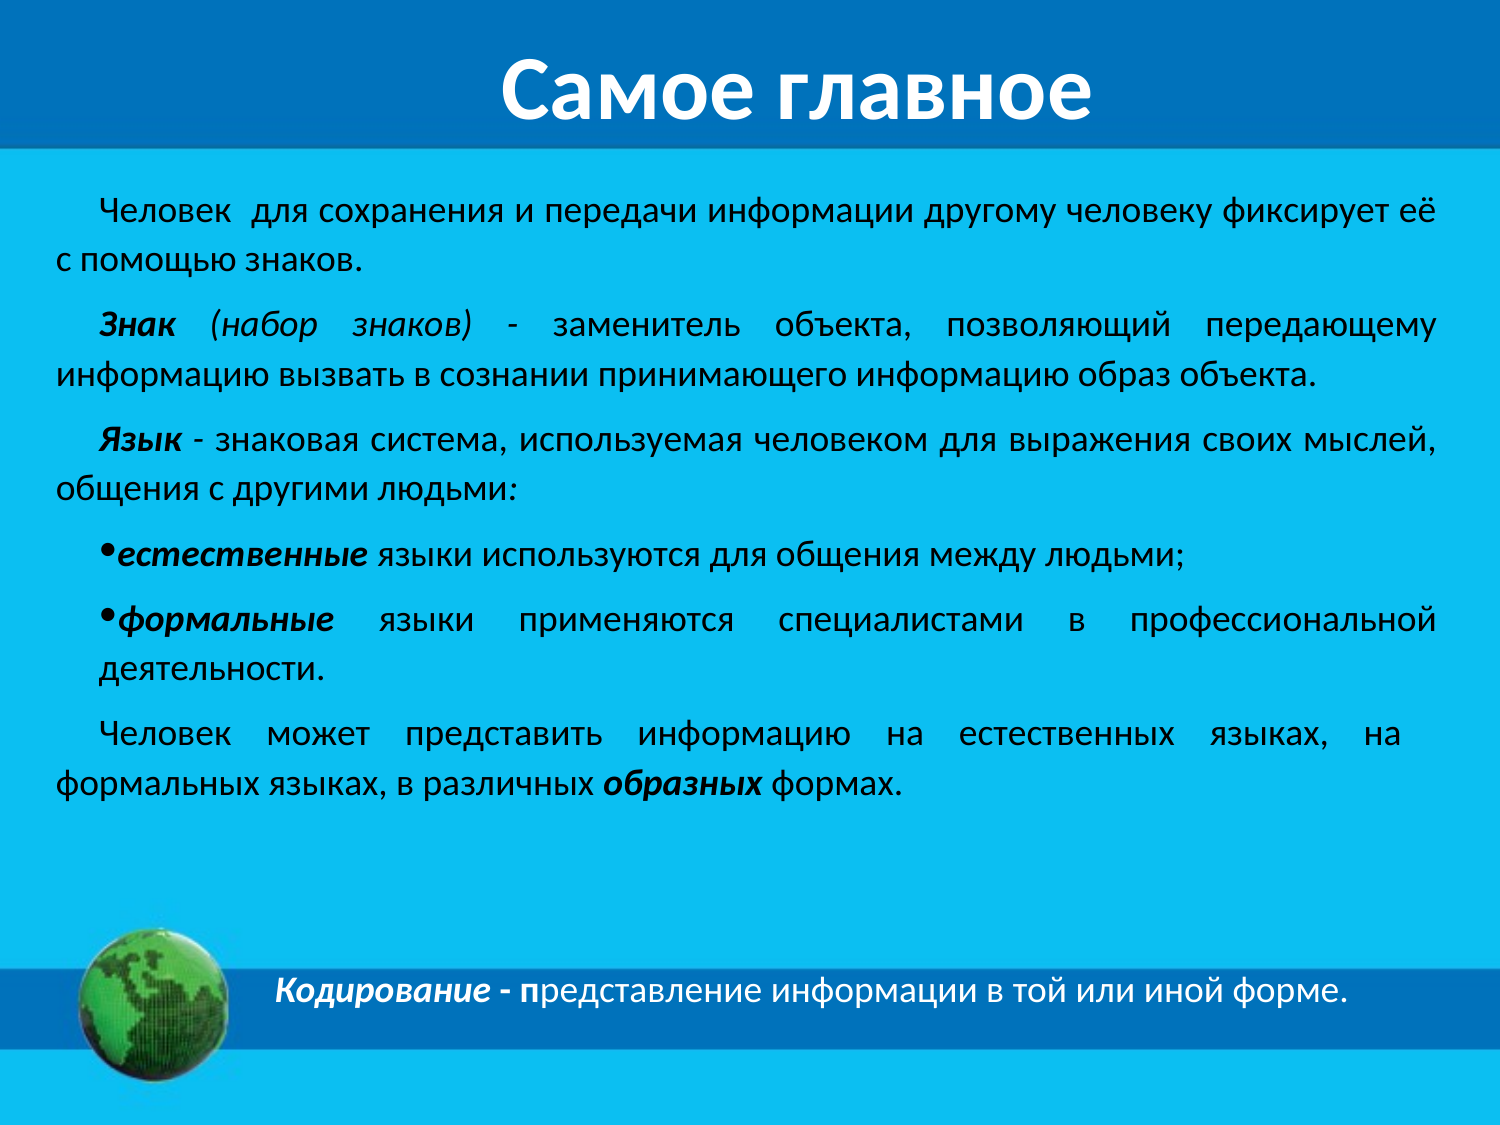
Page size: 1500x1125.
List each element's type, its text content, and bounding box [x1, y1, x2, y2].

text_box Кодирование - представление информации в той или иной форме. [194, 957, 1465, 1018]
text_box Самое главное [171, 30, 1425, 135]
picture [0, 924, 1500, 1084]
picture [0, 0, 1500, 146]
text_box Человек для сохранения и передачи информации другому человеку фиксирует её с помощью знаков. Знак (набор знаков) - заменитель объекта, позволяющий передающему информацию вызвать в сознании принимающего информацию образ объекта. Язык - знаковая система, используемая человеком для выражения своих мыслей, общения с другими людьми: естественные языки используются для общения между людьми; формальные языки применяются специалистами в профессиональной деятельности. Человек может представить информацию на естественных языках, на формальных языках, в различных образных формах. [41, 172, 1453, 811]
